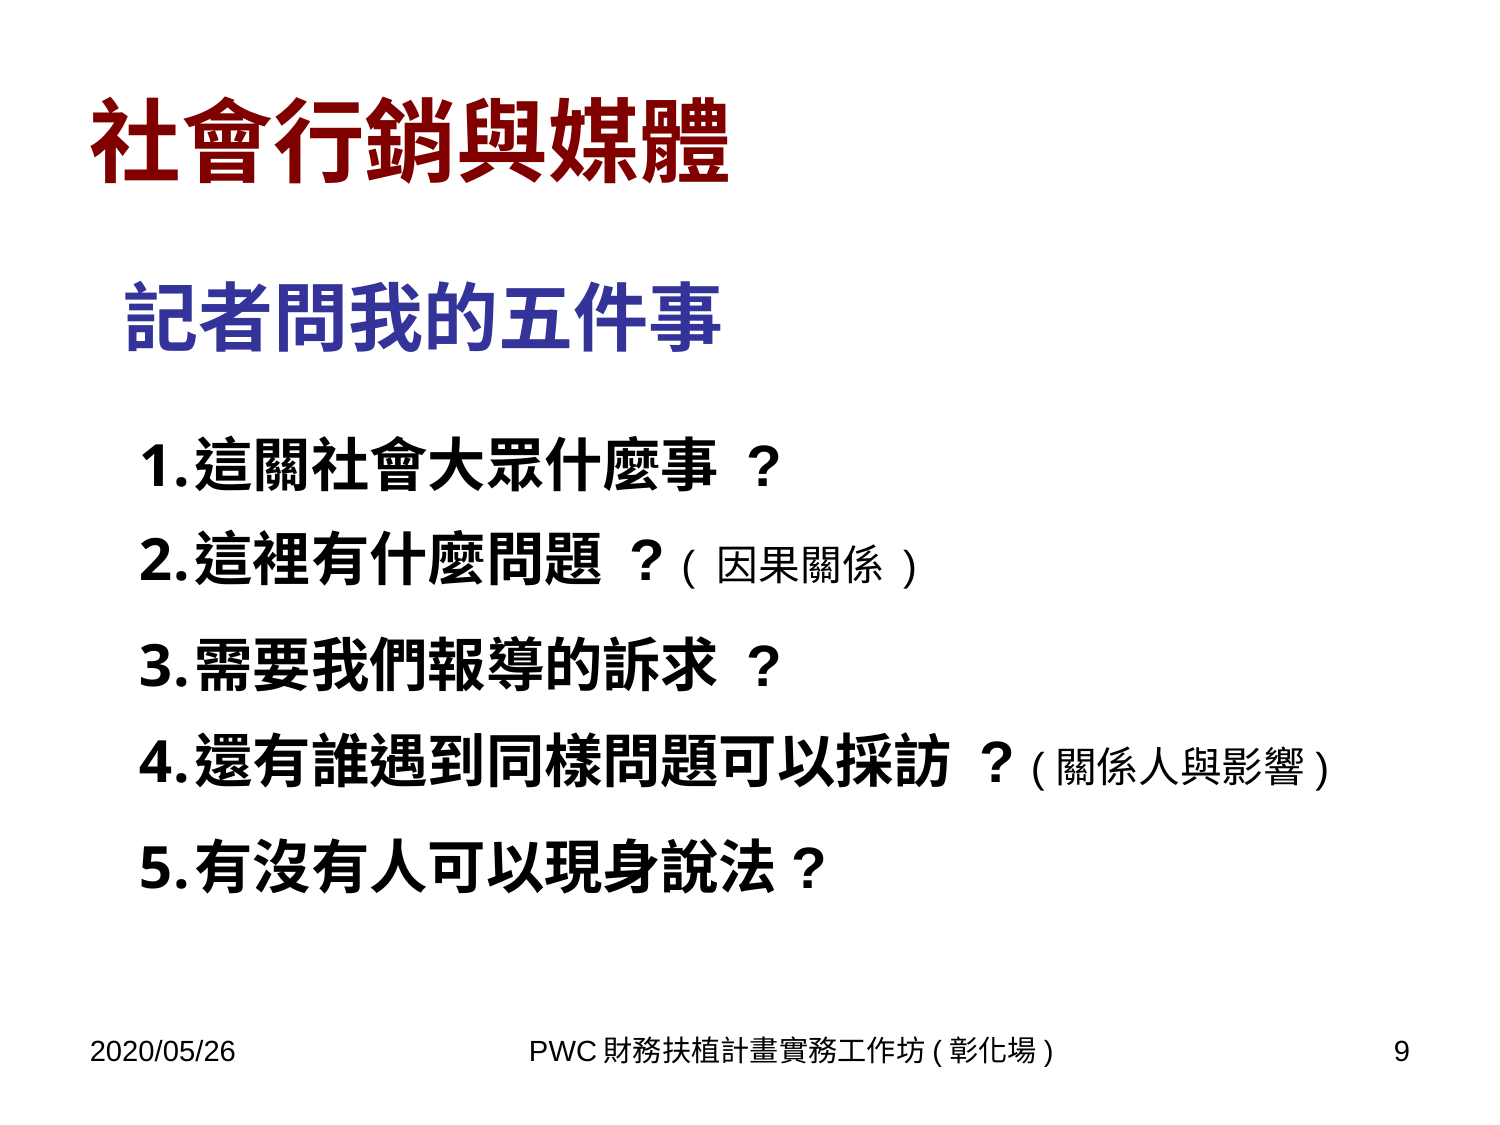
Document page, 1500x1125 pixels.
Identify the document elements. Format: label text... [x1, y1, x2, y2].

text_box PWC財務扶植計畫實務工作坊(彰化場) [512, 1024, 1087, 1103]
text_box 這關社會大眾什麼事 ? 這裡有什麼問題 ? ( 因果關係 ) 需要我們報導的訴求 ? 還有誰遇到同樣問題可以採訪 ? (關係人與影響) 有沒有人可以現身說法? [123, 420, 1459, 909]
text_box 2020/05/26 [74, 1024, 426, 1103]
text_box 記者問我的五件事 [75, 262, 1426, 398]
text_box 社會行銷與媒體 [75, 45, 1426, 233]
text_box <編號> [1087, 1024, 1426, 1103]
